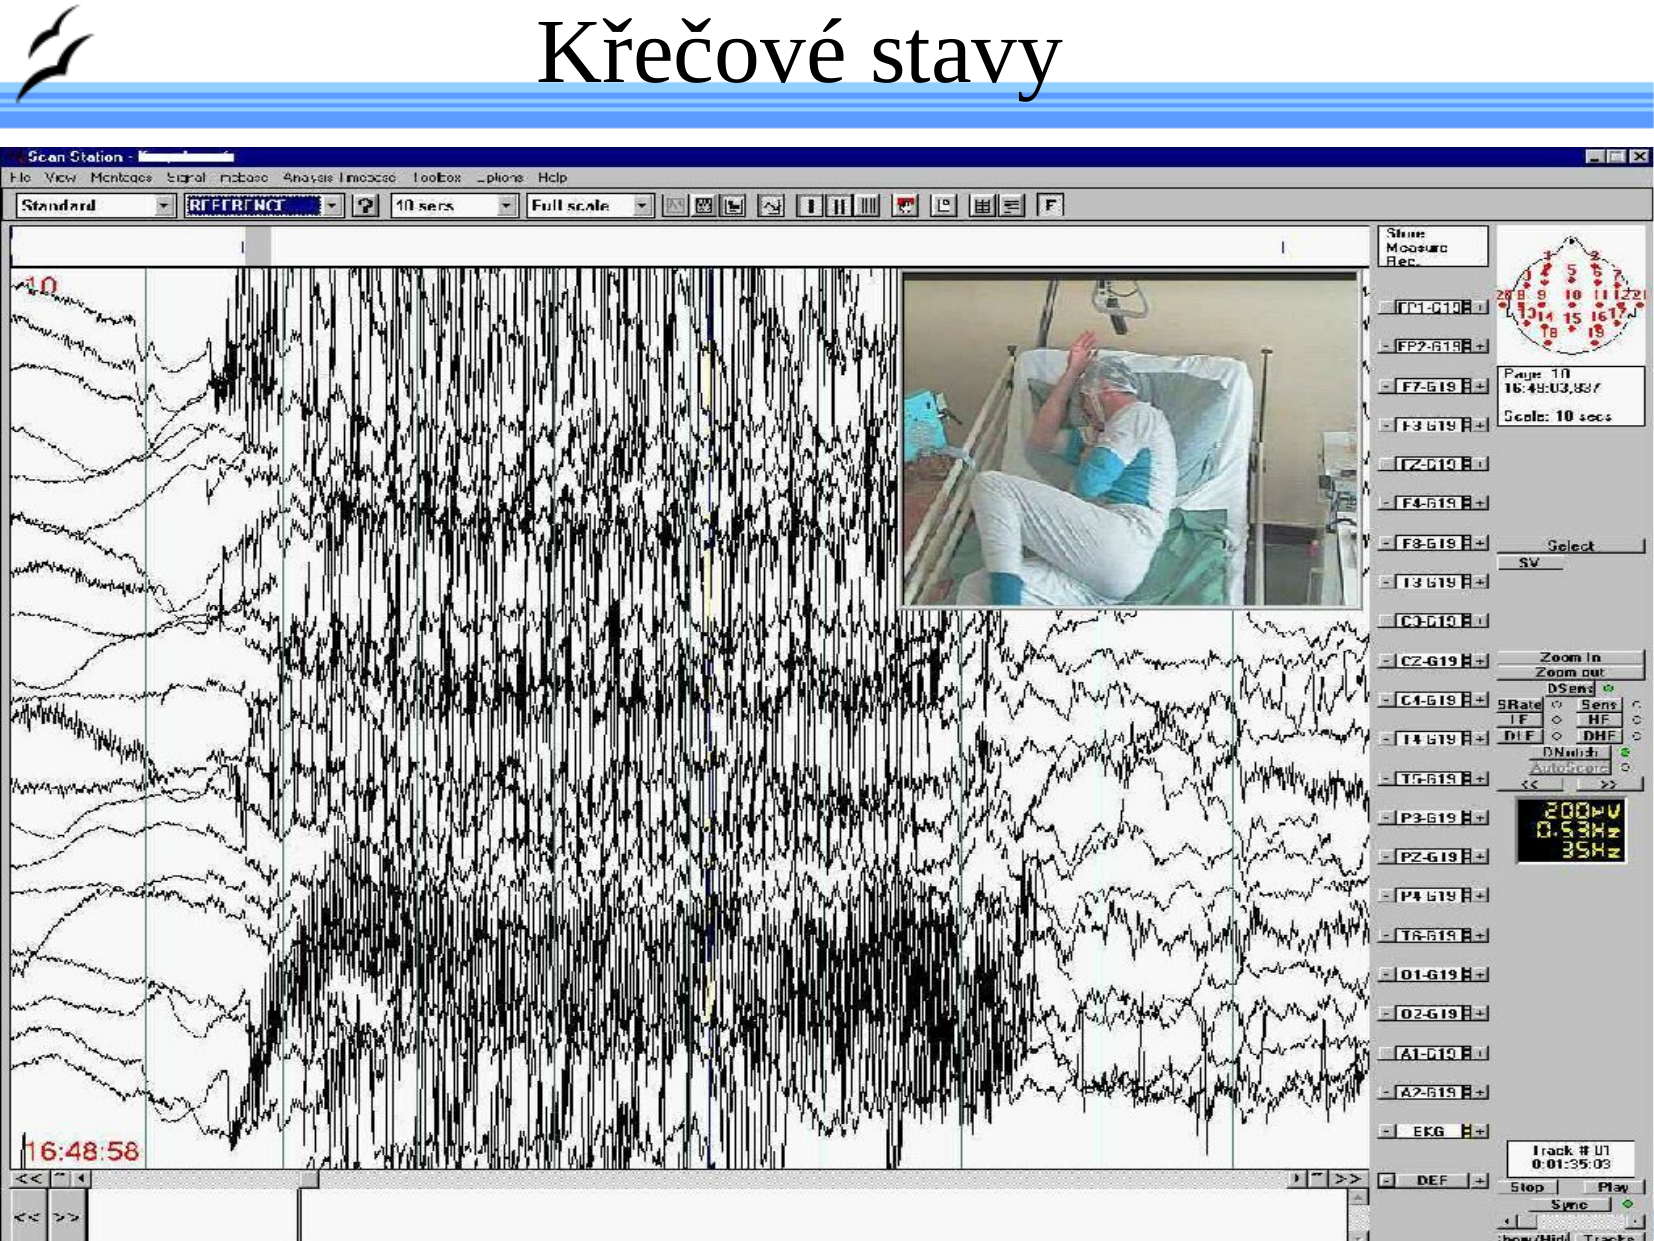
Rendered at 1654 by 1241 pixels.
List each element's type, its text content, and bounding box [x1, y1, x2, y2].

picture [0, 147, 1654, 1241]
picture [0, 0, 1654, 133]
title Křečové stavy [94, 0, 1507, 107]
